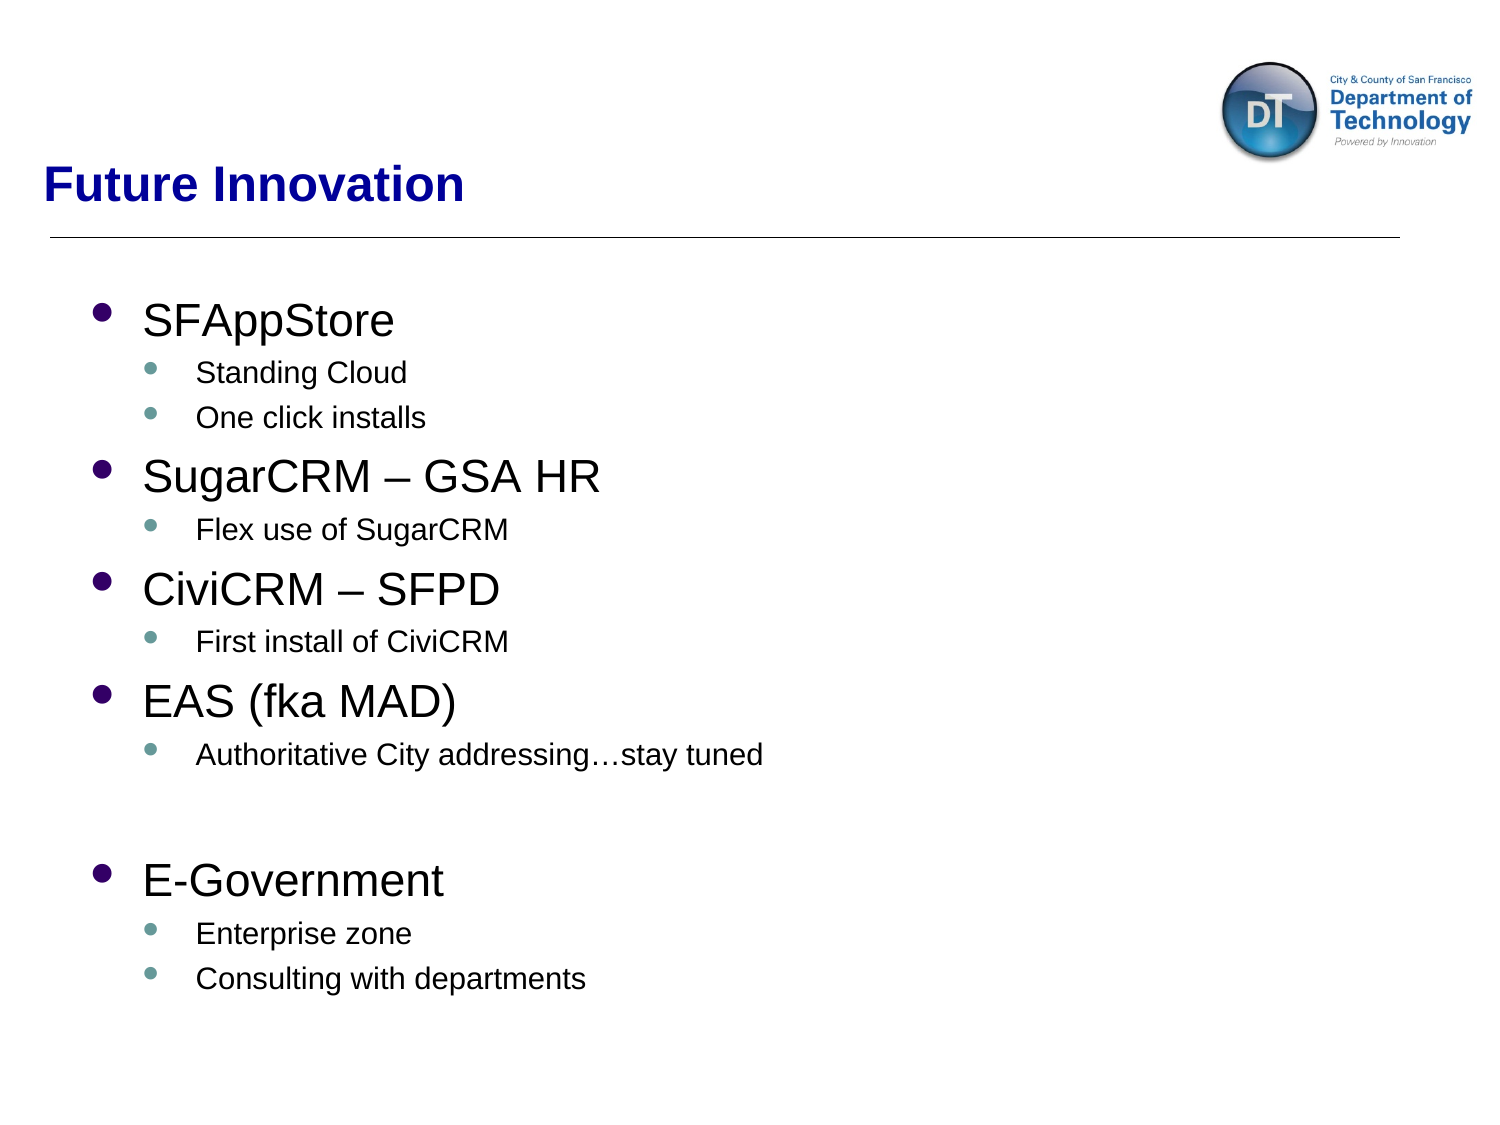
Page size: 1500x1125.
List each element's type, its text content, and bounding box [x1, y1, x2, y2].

title Future Innovation [28, 117, 1104, 220]
list SFAppStore Standing Cloud One click installs SugarCRM – GSA HR Flex use of SugarCRM CiviCRM – SFPD First install of CiviCRM EAS (fka MAD) Authoritative City addressing…stay tuned E-Government Enterprise zone Consulting with departments [75, 282, 1426, 1006]
picture [1216, 59, 1477, 167]
